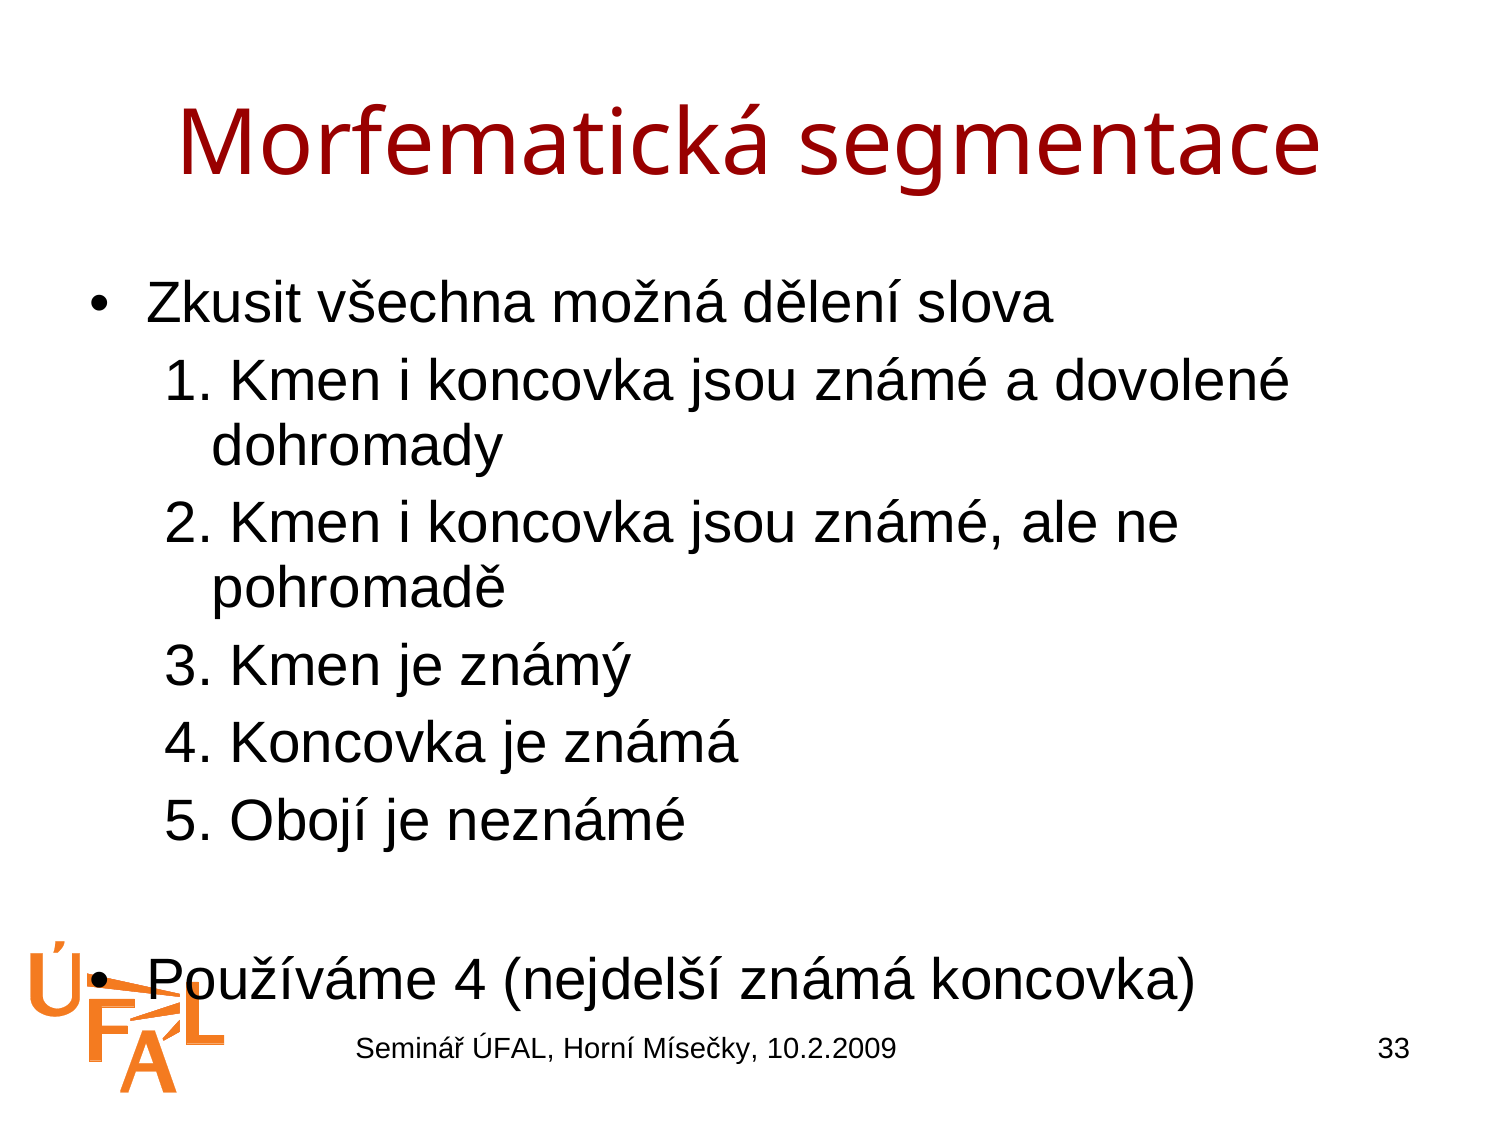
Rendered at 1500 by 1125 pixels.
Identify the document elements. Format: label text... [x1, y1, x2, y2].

list Zkusit všechna možná dělení slova 1. Kmen i koncovka jsou známé a dovolené dohromady 2. Kmen i koncovka jsou známé, ale ne pohromadě 3. Kmen je známý 4. Koncovka je známá 5. Obojí je neznámé Používáme 4 (nejdelší známá koncovka) [75, 262, 1426, 1070]
title Morfematická segmentace [75, 45, 1426, 233]
